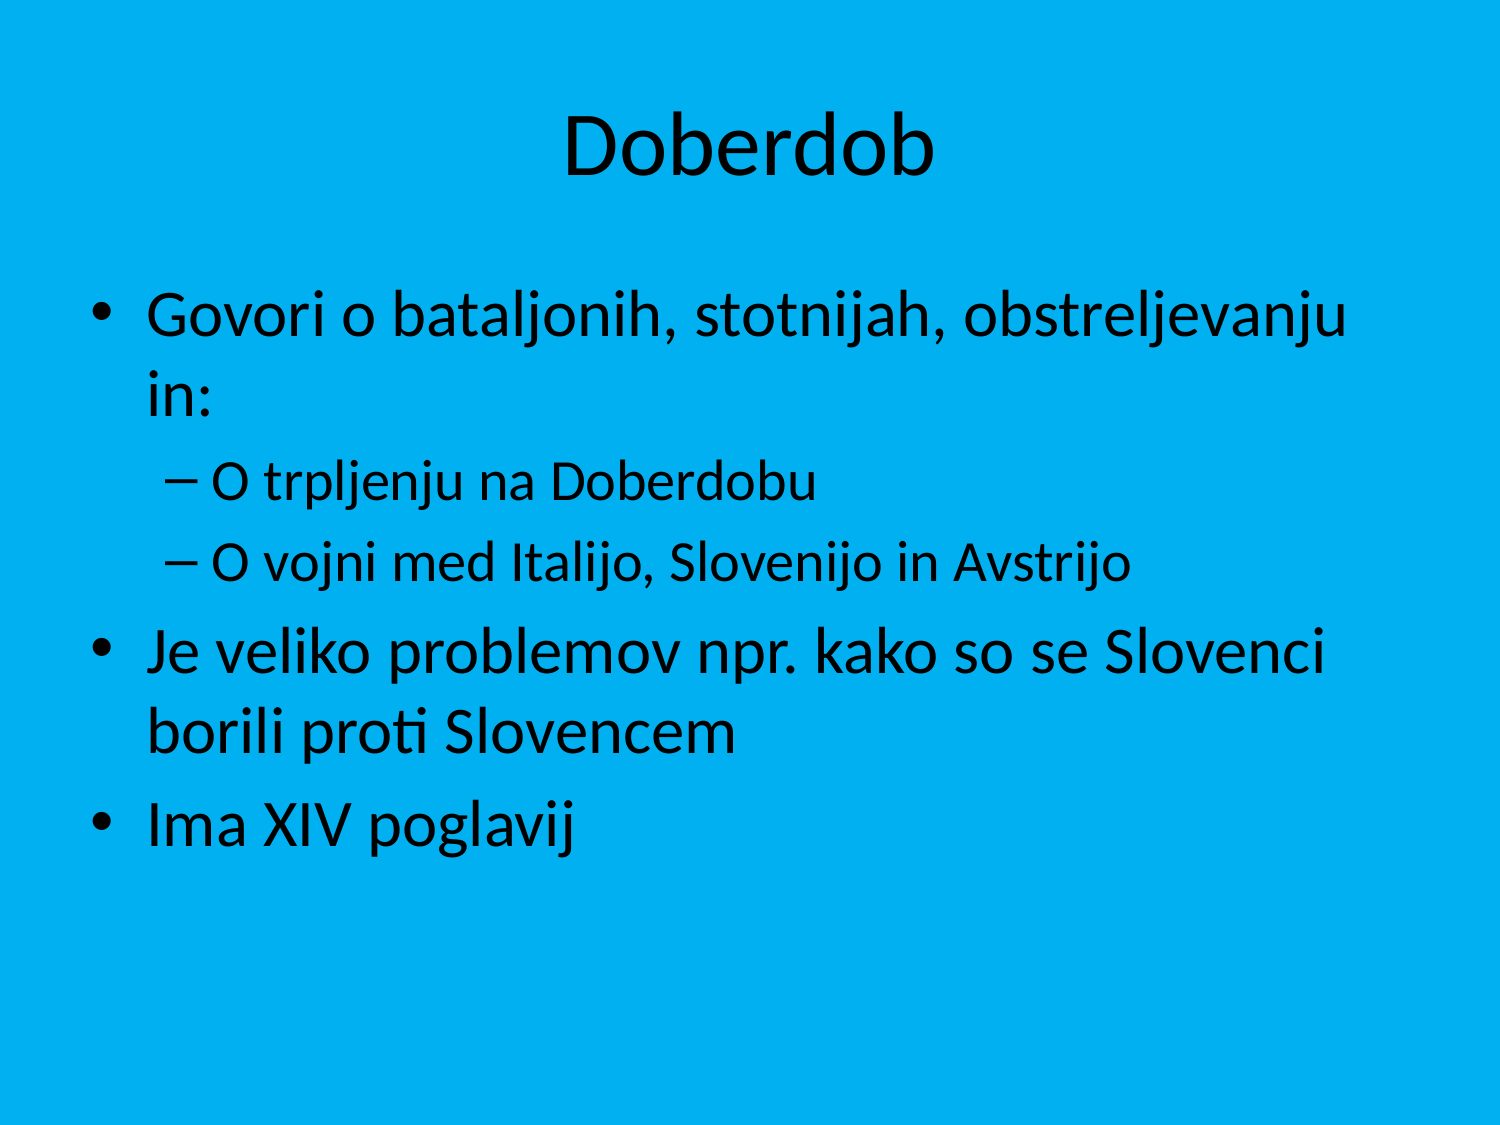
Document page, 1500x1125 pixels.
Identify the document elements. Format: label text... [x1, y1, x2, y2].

title Doberdob [75, 45, 1425, 233]
list Govori o bataljonih, stotnijah, obstreljevanju in: O trpljenju na Doberdobu O vojni med Italijo, Slovenijo in Avstrijo Je veliko problemov npr. kako so se Slovenci borili proti Slovencem Ima XIV poglavij [75, 262, 1425, 1005]
